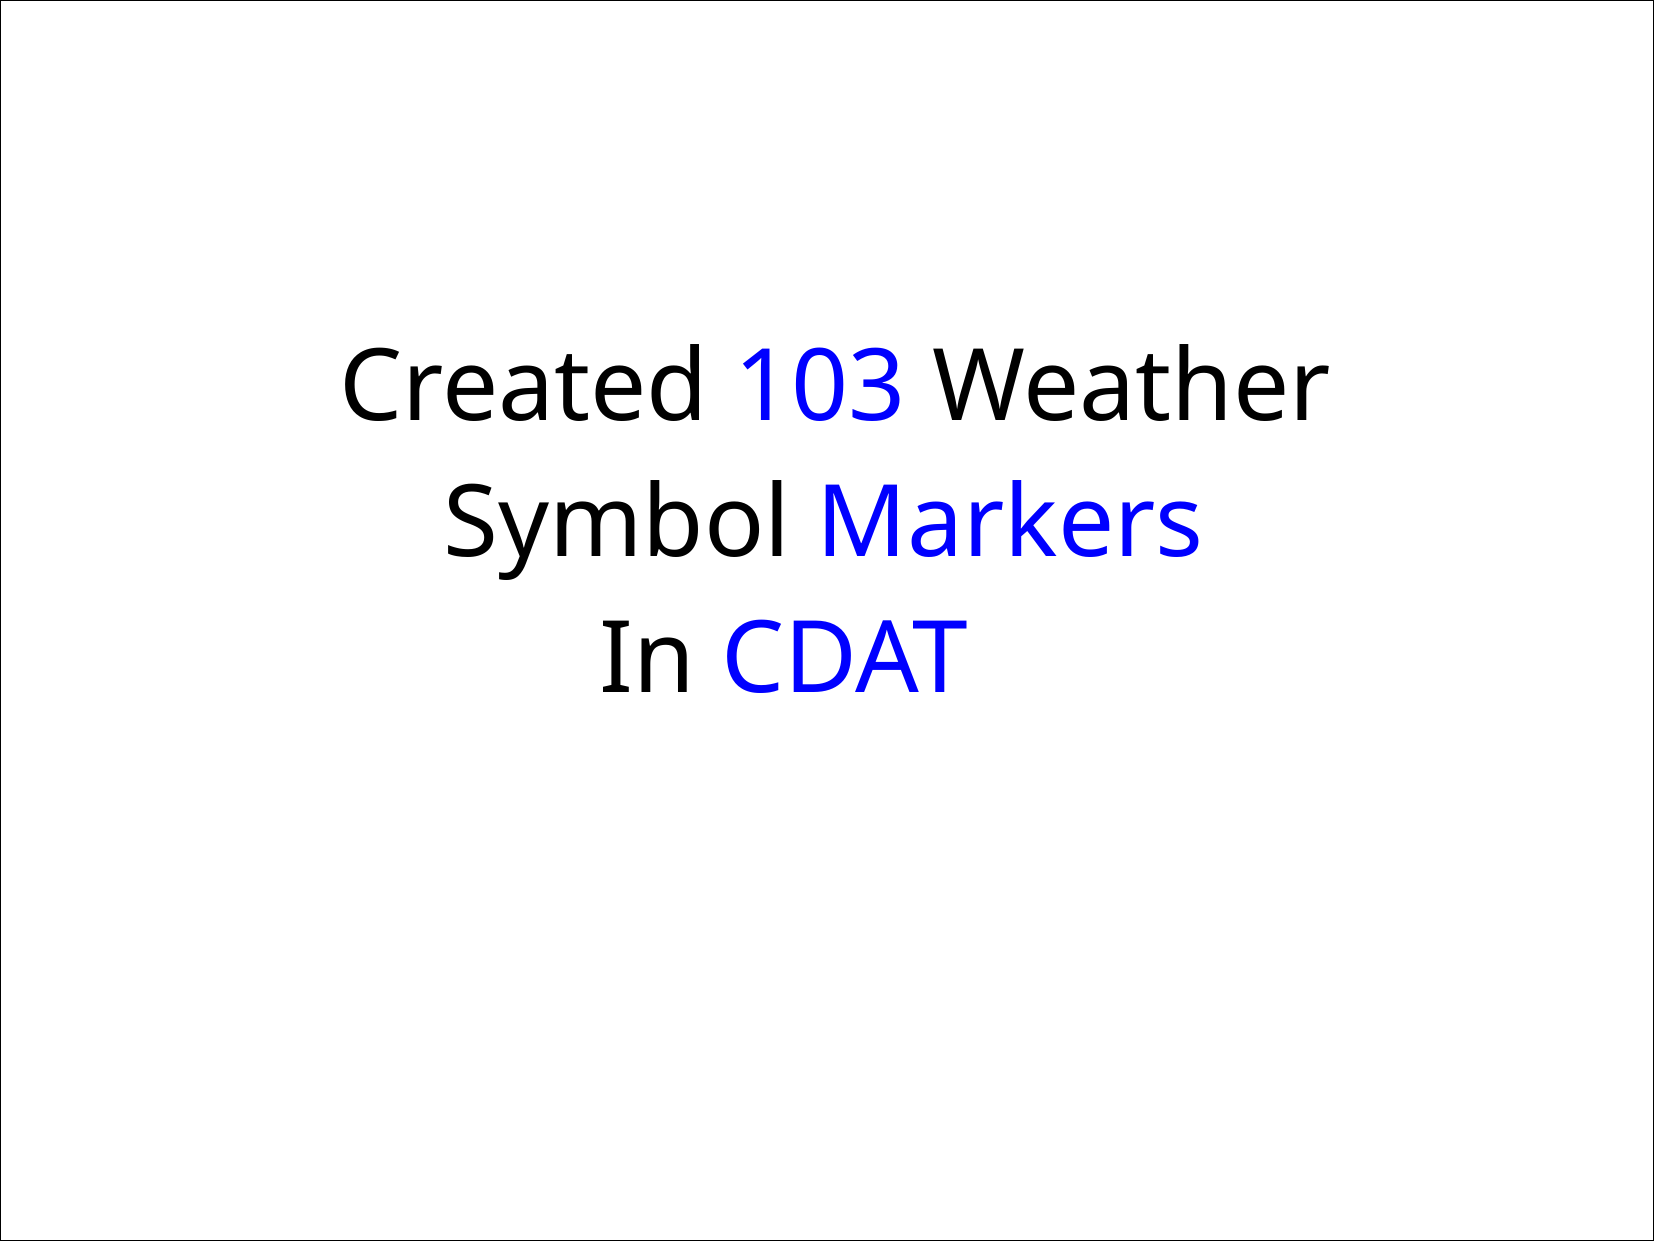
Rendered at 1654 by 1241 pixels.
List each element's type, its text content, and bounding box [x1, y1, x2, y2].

text_box Created 103 Weather Symbol Markers In CDAT [324, 306, 1506, 709]
text_box [0, 0, 1654, 1241]
